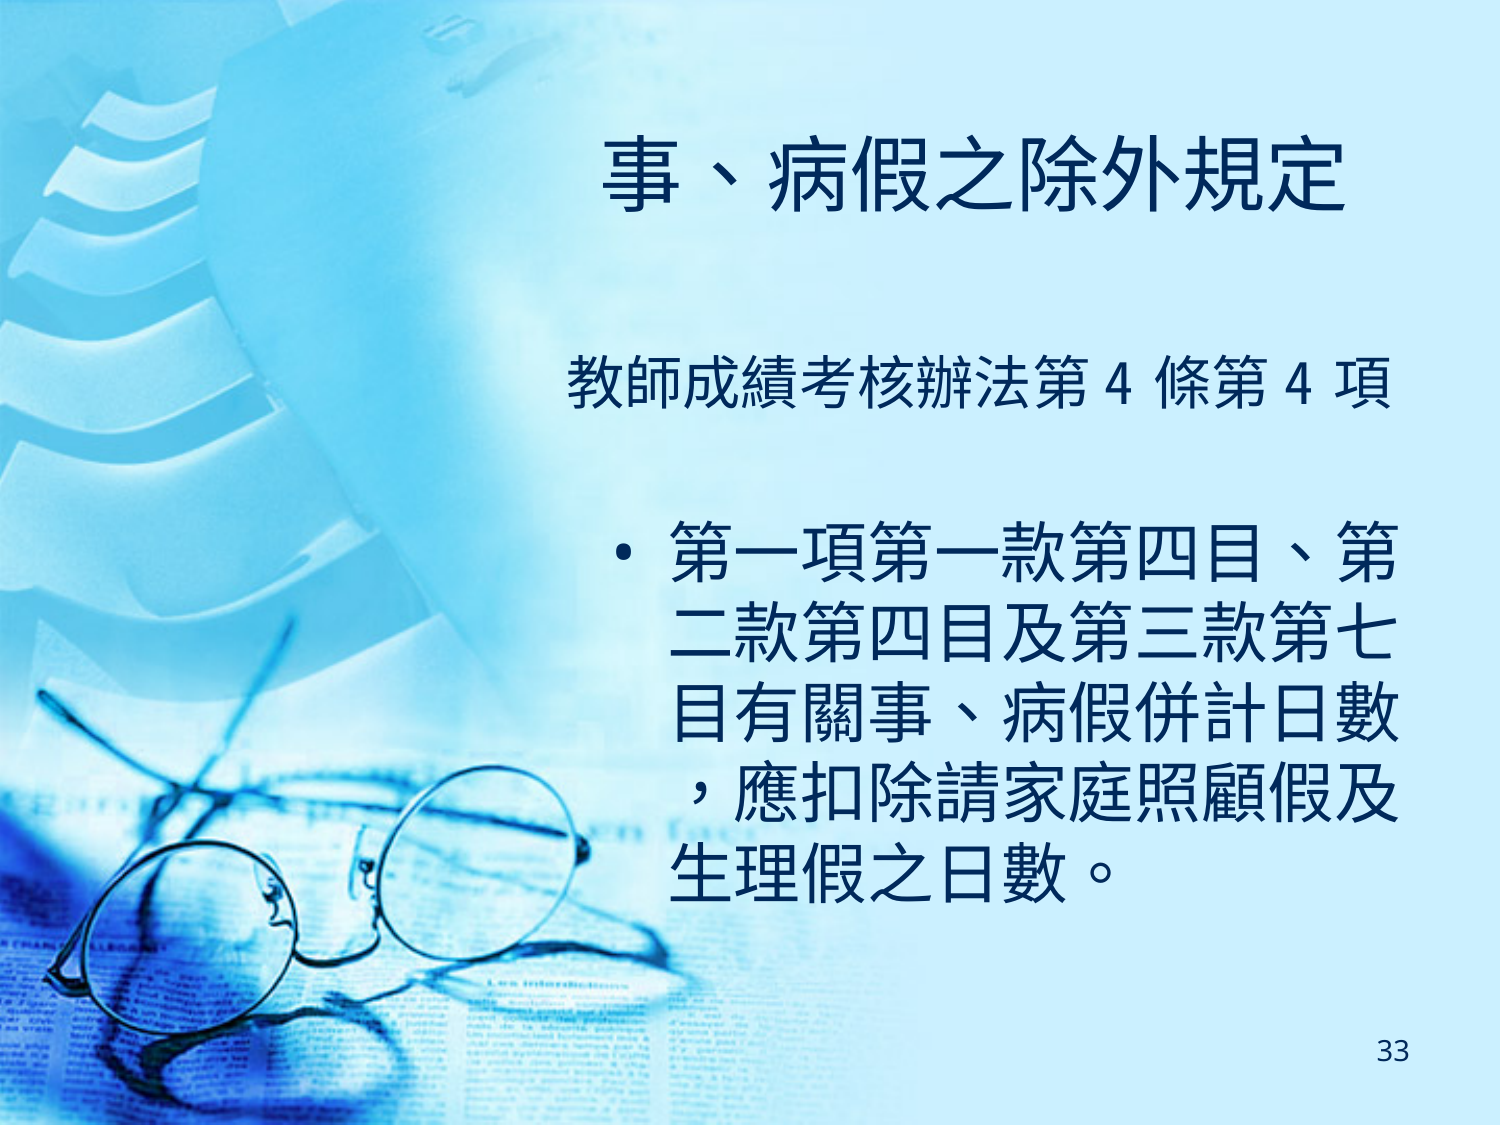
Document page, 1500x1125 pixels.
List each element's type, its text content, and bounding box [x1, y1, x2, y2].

text_box 教師成績考核辦法第4條第4項 [478, 302, 1500, 433]
list 第一項第一款第四目、第二款第四目及第三款第七目有關事、病假併計日數，應扣除請家庭照顧假及生理假之日數。 [596, 503, 1449, 993]
title 事、病假之除外規定 [537, 78, 1412, 266]
picture [0, 0, 1500, 1125]
